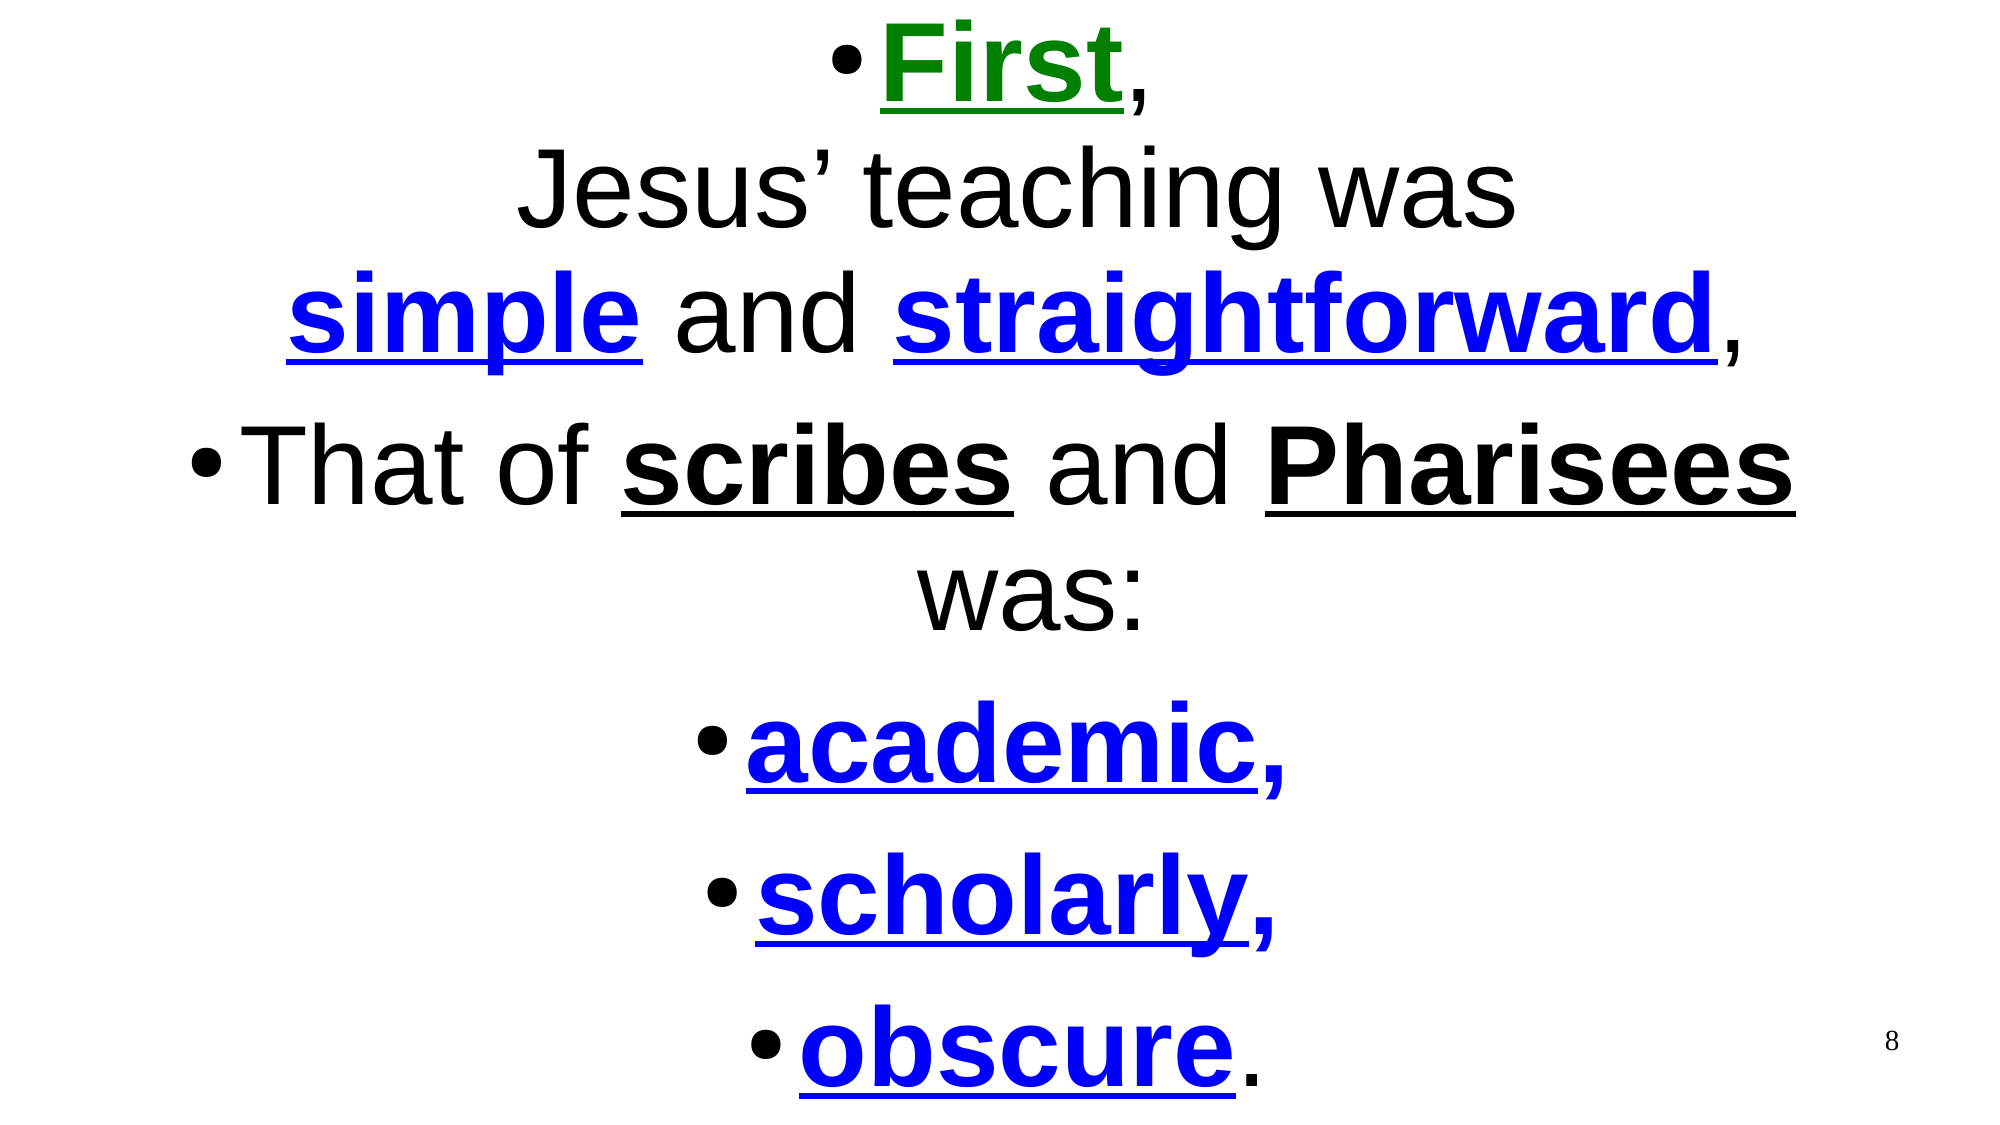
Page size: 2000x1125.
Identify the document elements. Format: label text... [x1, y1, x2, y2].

list First, Jesus’ teaching was simple and straightforward, That of scribes and Pharisees was: academic, scholarly, obscure. [0, 0, 1996, 1123]
